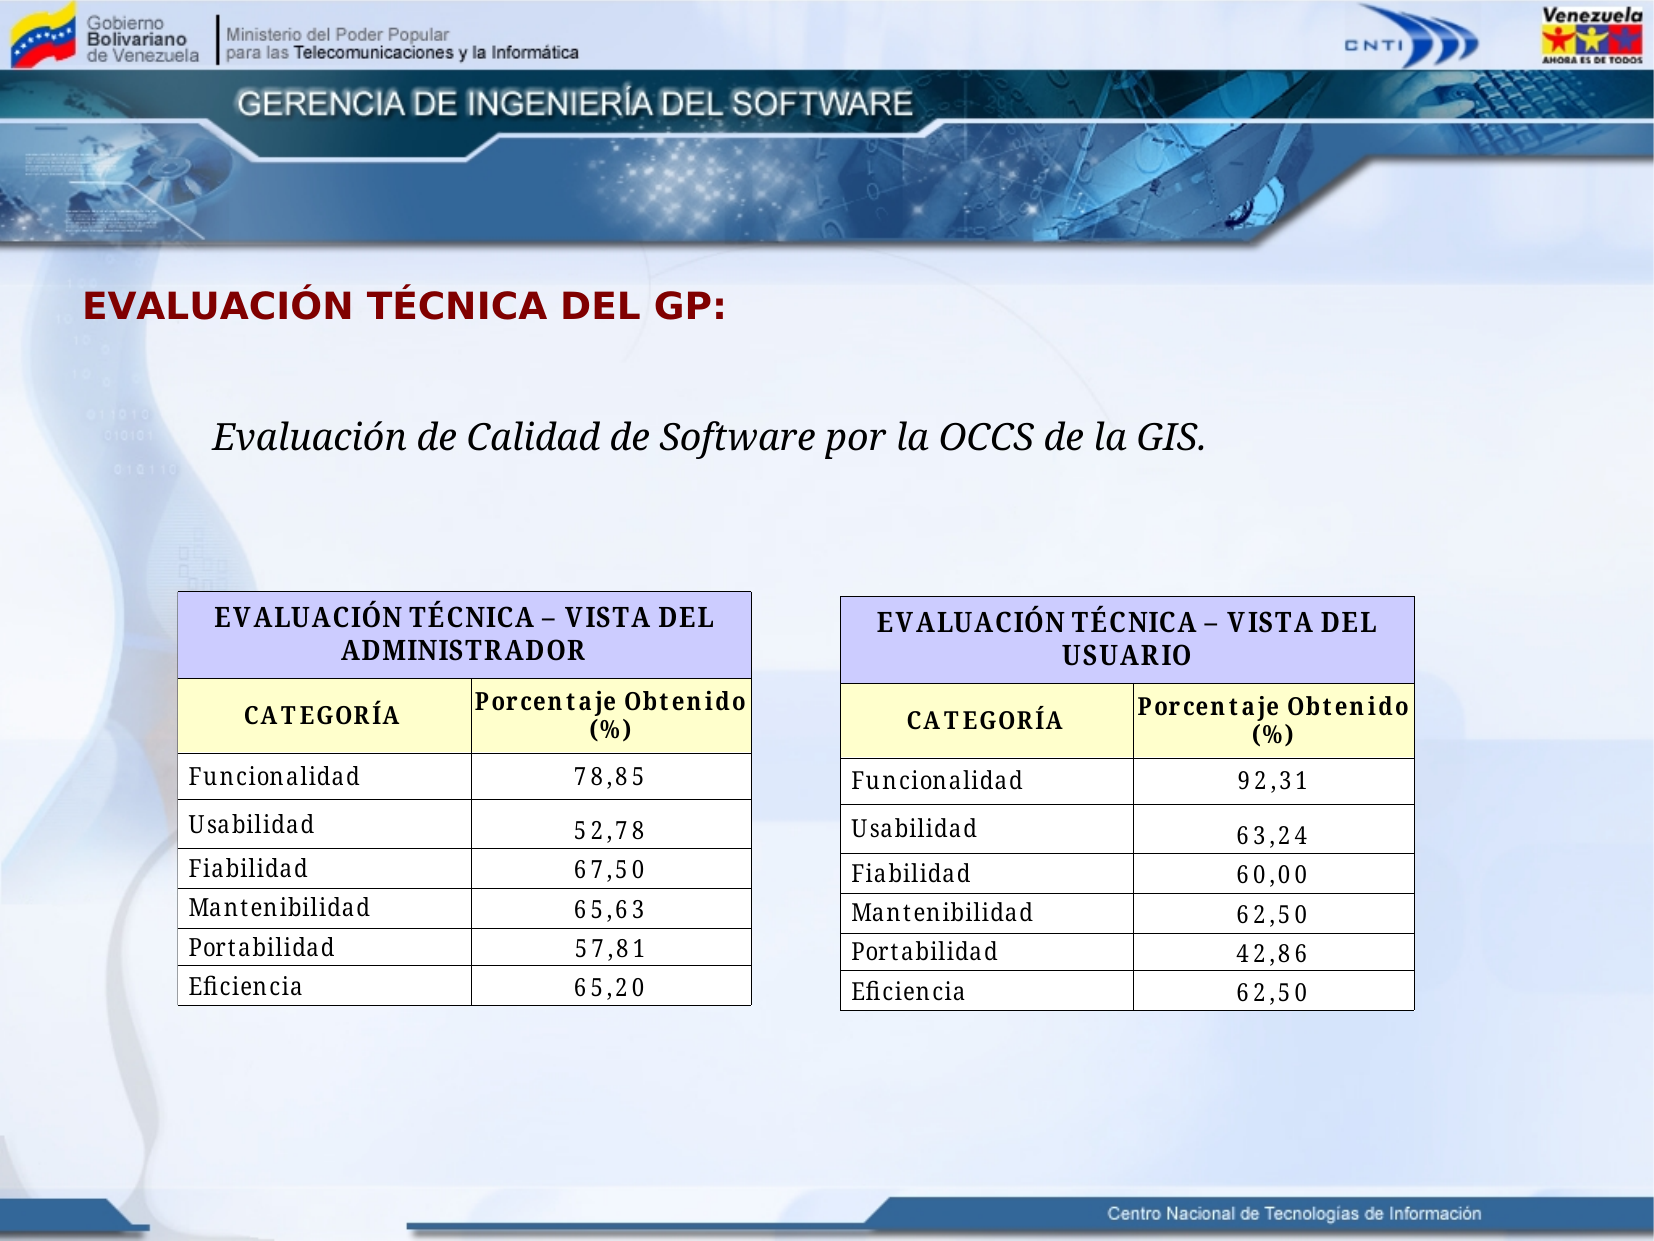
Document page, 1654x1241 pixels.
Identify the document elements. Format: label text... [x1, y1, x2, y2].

text_box EVALUACIÓN TÉCNICA DEL GP: [6, 277, 981, 367]
chart [177, 591, 755, 1049]
picture [0, 0, 1654, 1241]
list Evaluación de Calidad de Software por la OCCS de la GIS. [118, 330, 1536, 798]
chart [840, 596, 1418, 1054]
